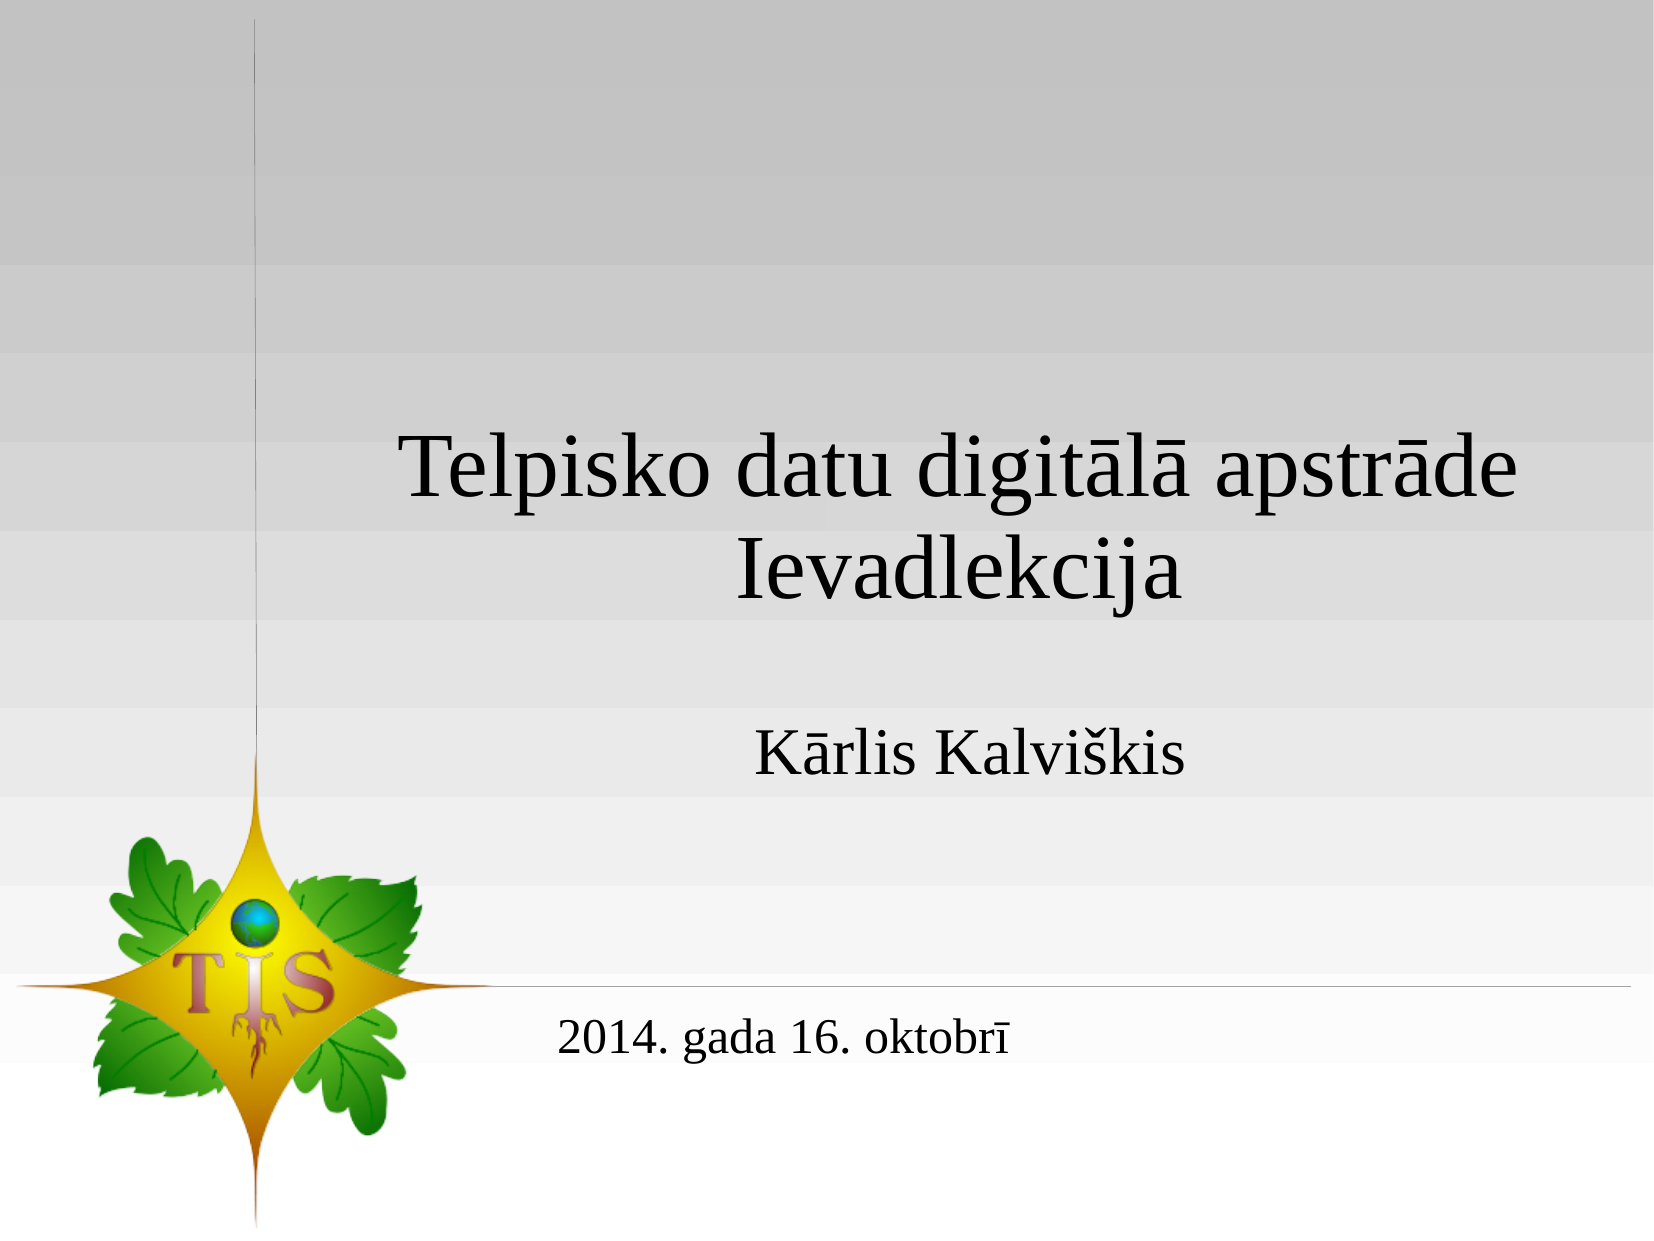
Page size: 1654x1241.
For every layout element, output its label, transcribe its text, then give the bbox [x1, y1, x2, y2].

title Telpisko datu digitālā apstrāde Ievadlekcija [324, 413, 1595, 621]
list 2014. gada 16. oktobrī [486, 1009, 1630, 1241]
picture [0, 0, 1654, 1241]
